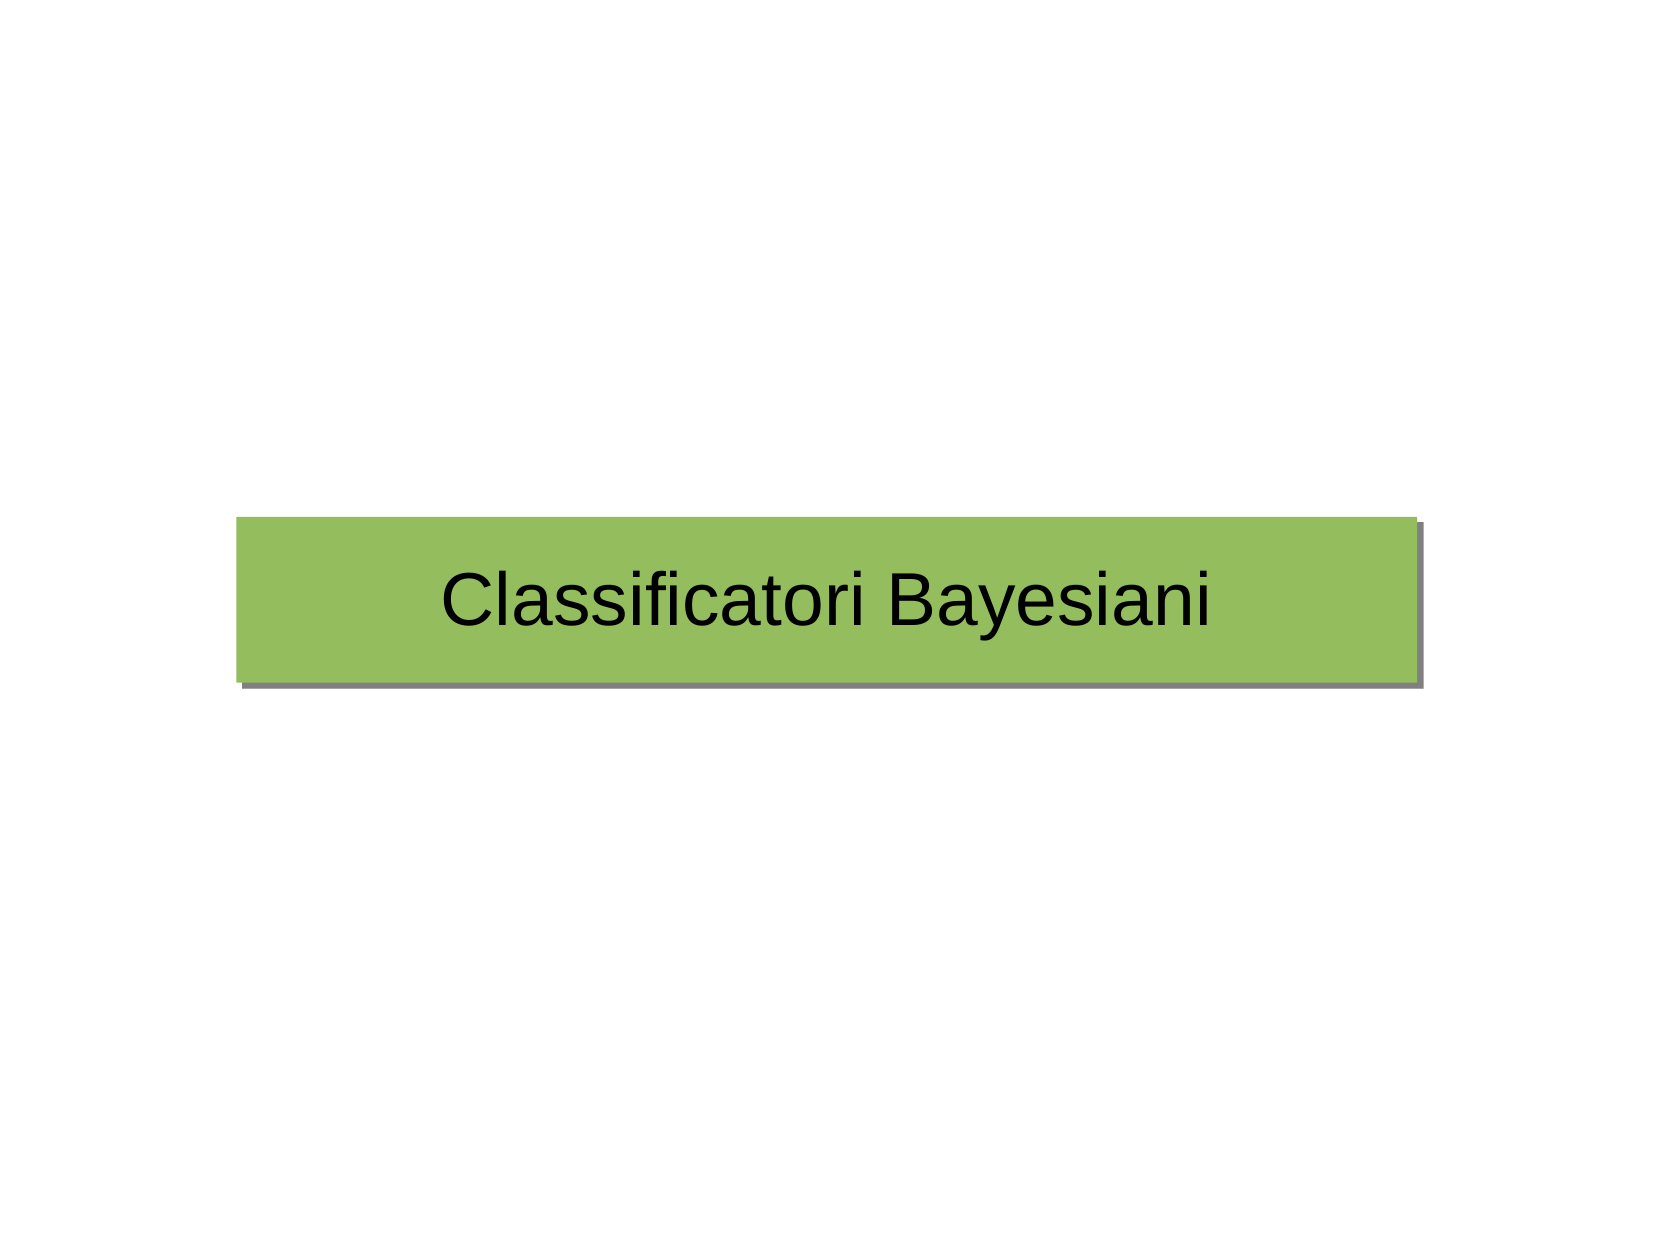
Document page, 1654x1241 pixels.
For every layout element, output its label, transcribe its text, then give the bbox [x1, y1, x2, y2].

text_box Classificatori Bayesiani [236, 516, 1418, 683]
